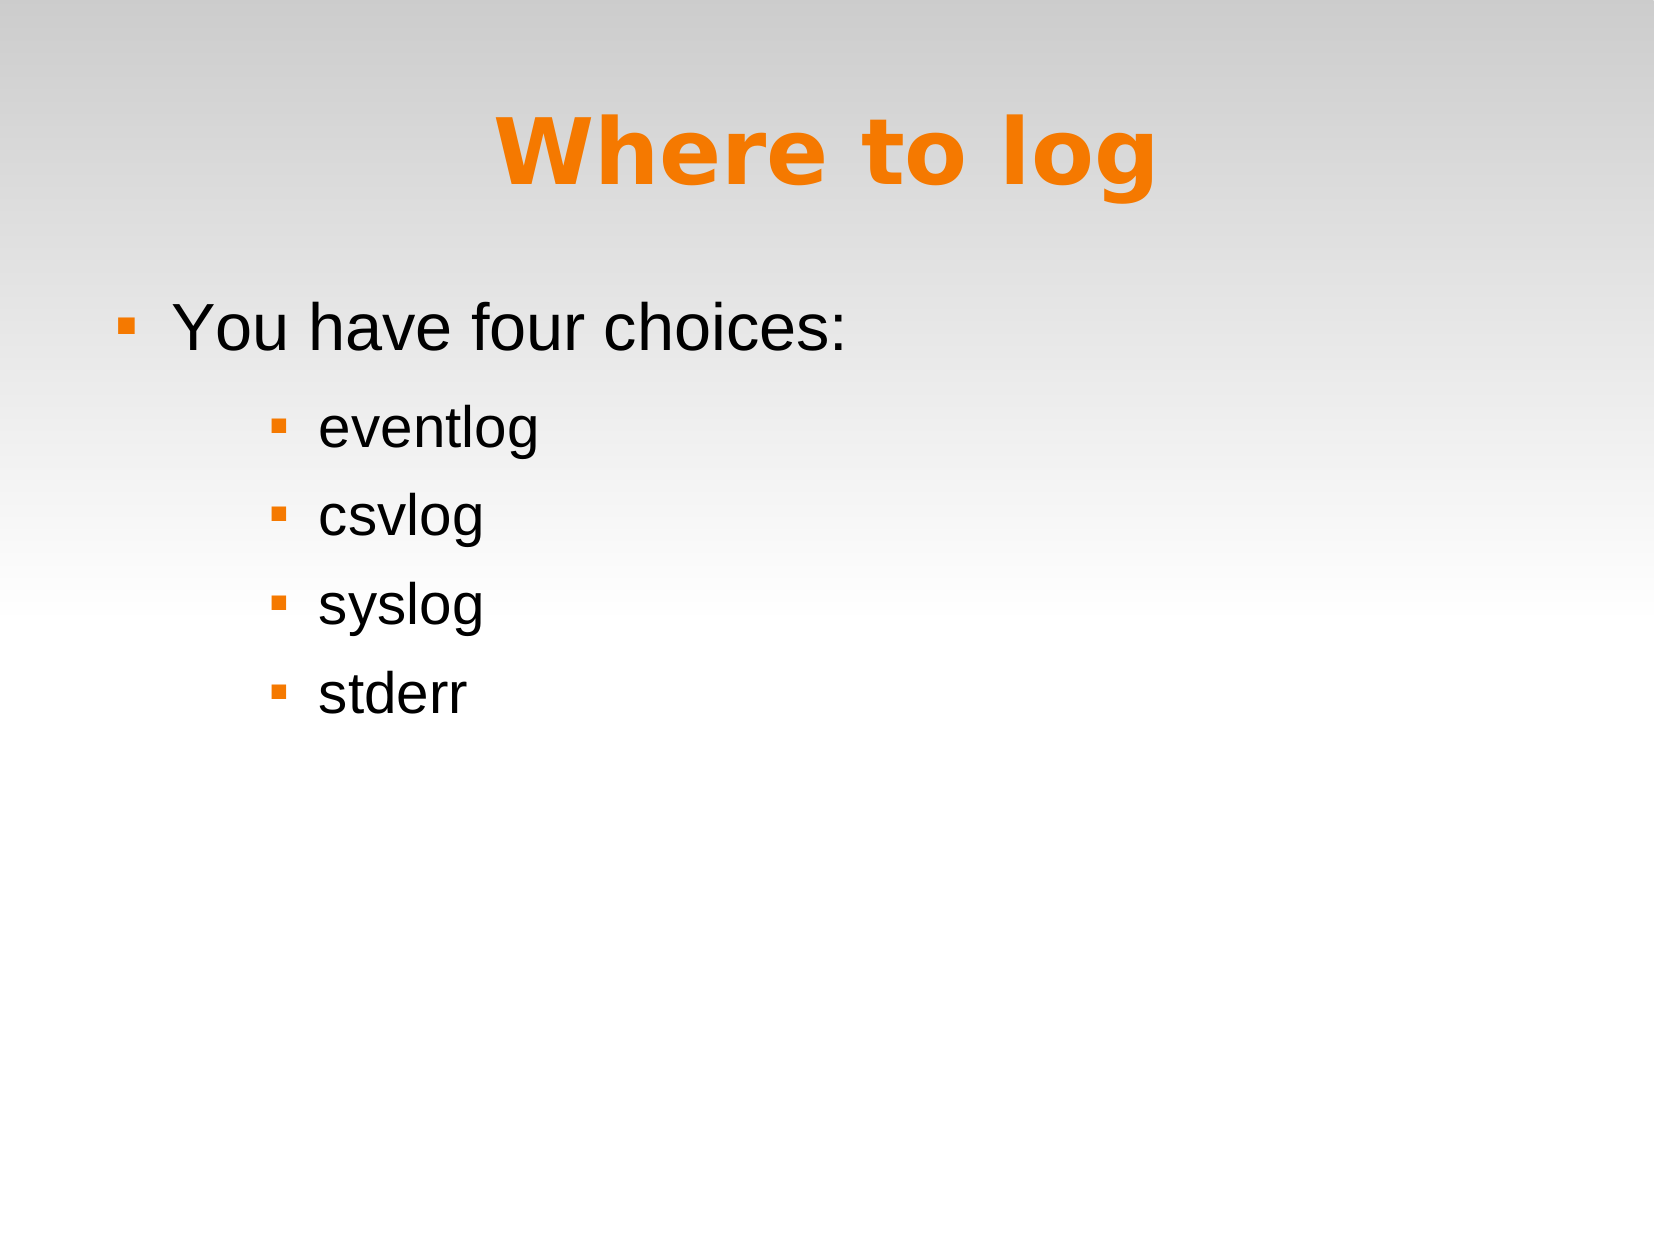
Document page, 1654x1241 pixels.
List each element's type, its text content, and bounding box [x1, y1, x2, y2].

list You have four choices: eventlog csvlog syslog stderr [82, 290, 1571, 1094]
title Where to log [82, 49, 1571, 257]
